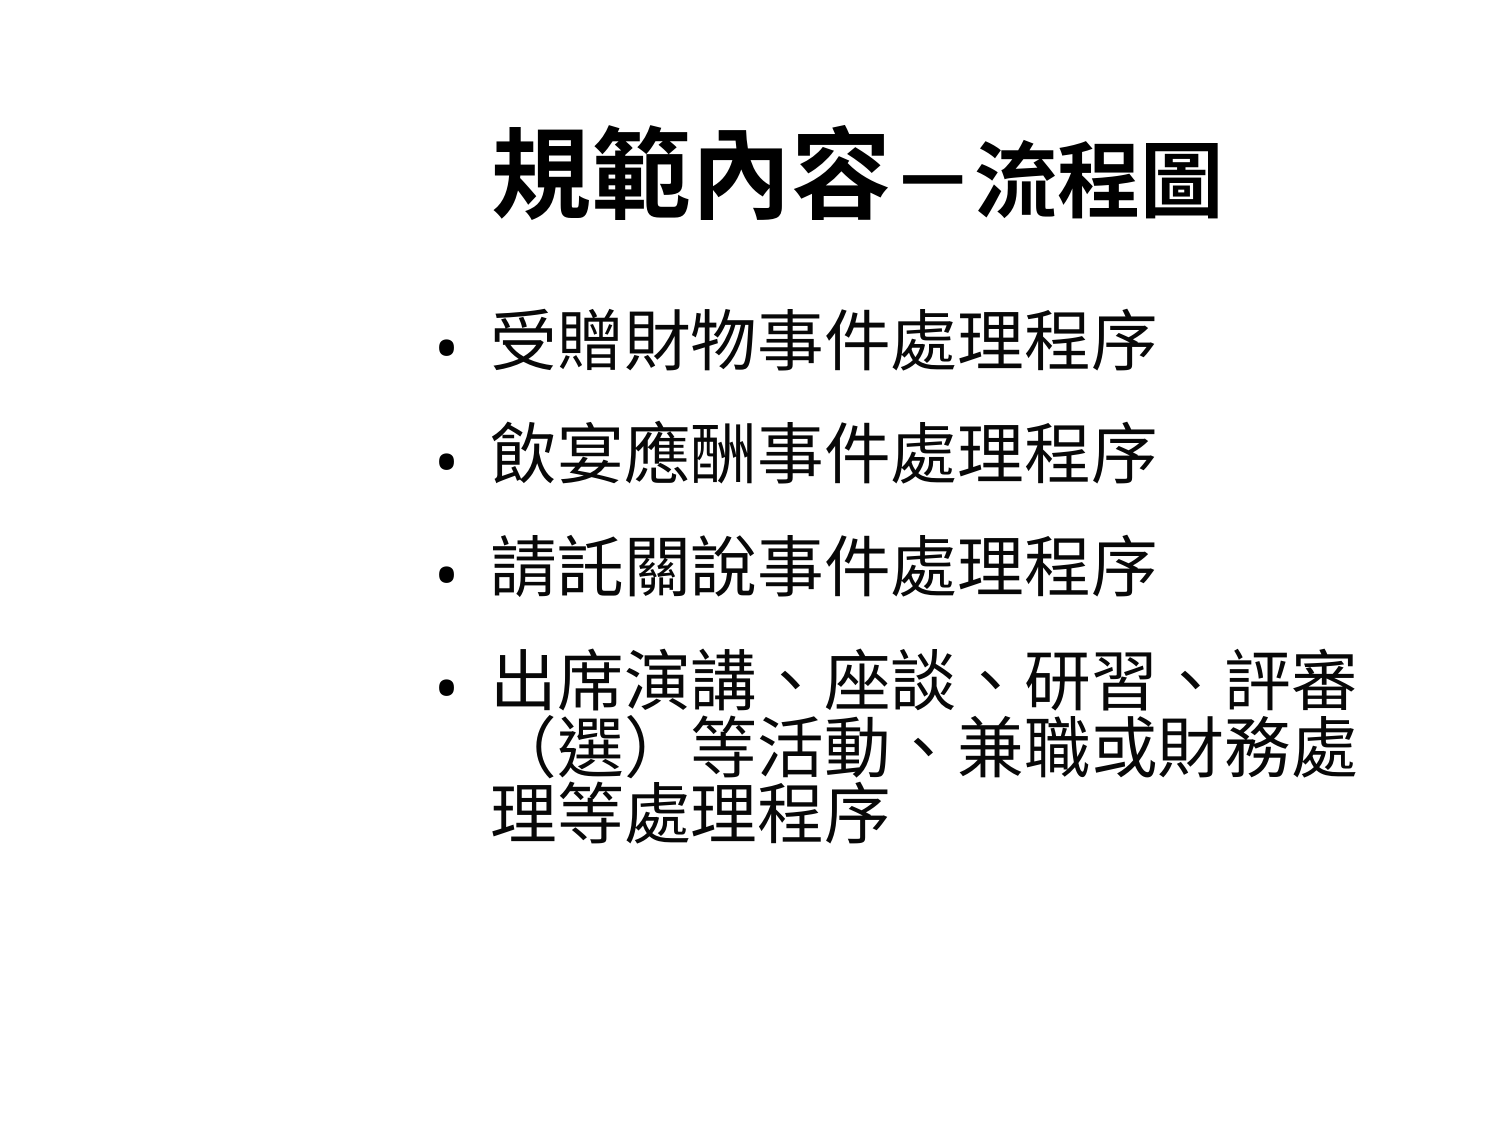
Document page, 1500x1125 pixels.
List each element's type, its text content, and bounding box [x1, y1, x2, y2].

list 受贈財物事件處理程序 飲宴應酬事件處理程序 請託關說事件處理程序 出席演講、座談、研習、評審（選）等活動、兼職或財務處理等處理程序 [419, 290, 1414, 858]
title 規範內容－流程圖 [183, 78, 1500, 266]
